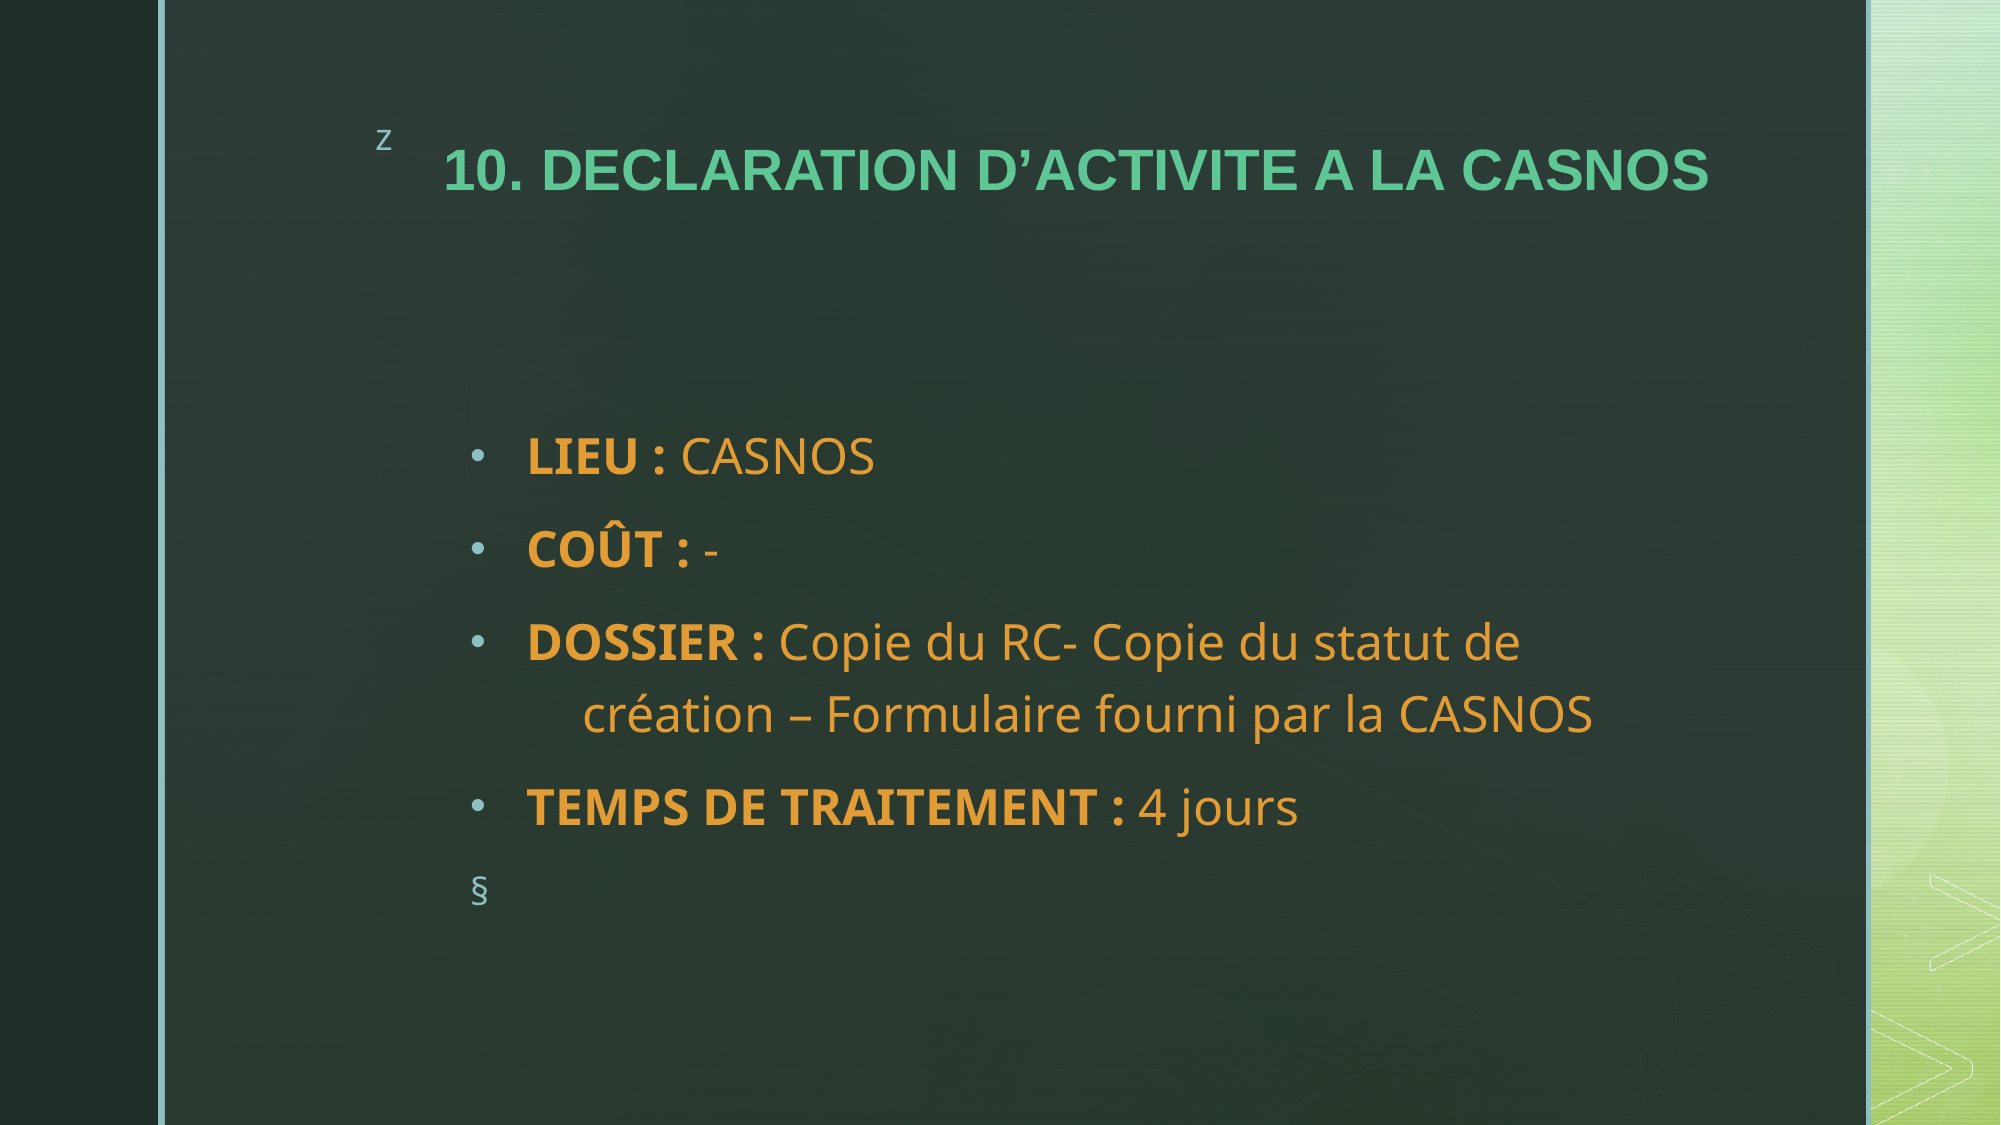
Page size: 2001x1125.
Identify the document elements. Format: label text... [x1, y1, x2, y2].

list LIEU : CASNOS COÛT : - DOSSIER : Copie du RC- Copie du statut de création – Formulaire fourni par la CASNOS TEMPS DE TRAITEMENT : 4 jours [454, 336, 1734, 993]
title 10. DECLARATION D’ACTIVITE A LA CASNOS [428, 132, 1734, 310]
